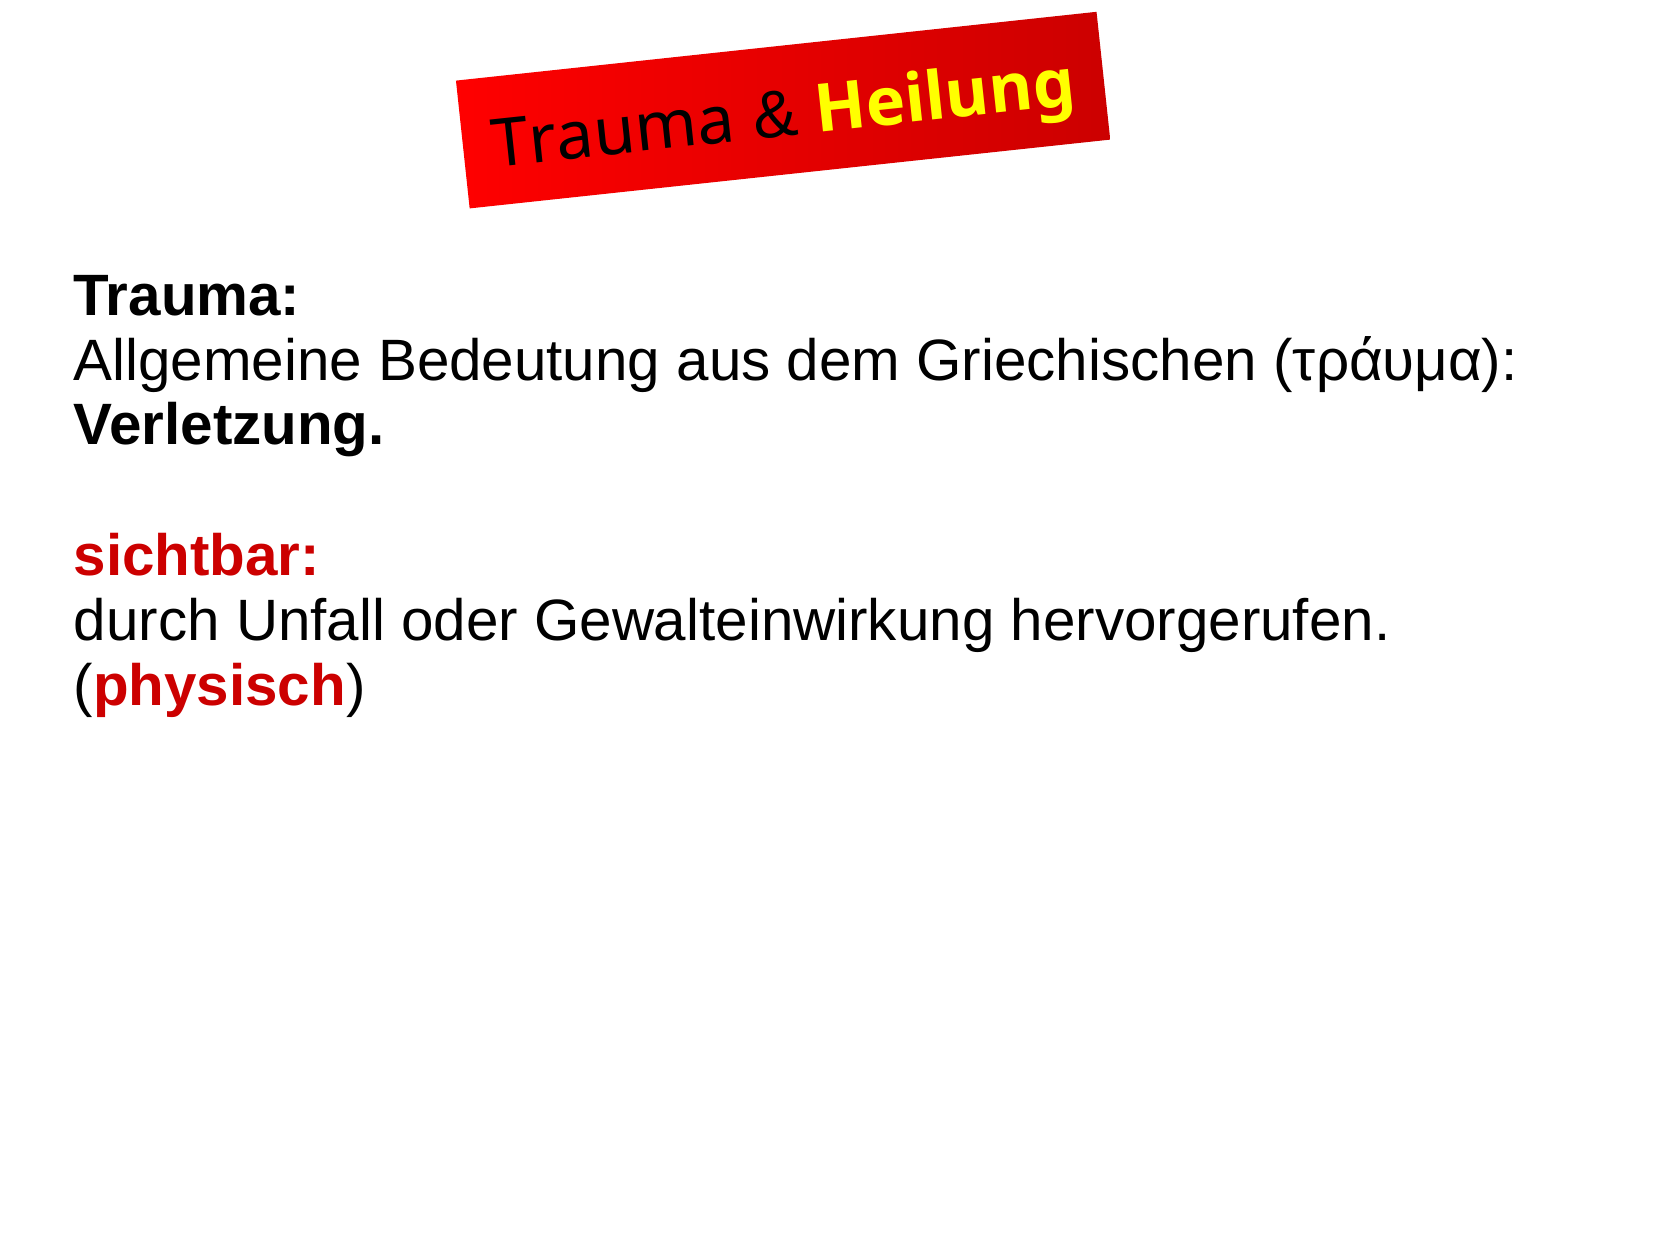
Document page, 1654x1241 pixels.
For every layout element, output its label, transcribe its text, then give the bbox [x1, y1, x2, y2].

text_box Trauma: Allgemeine Bedeutung aus dem Griechischen (τράυμα): Verletzung. sichtbar: durch Unfall oder Gewalteinwirkung hervorgerufen. (physisch) [59, 254, 1536, 928]
title Trauma & Heilung [455, 11, 1111, 209]
